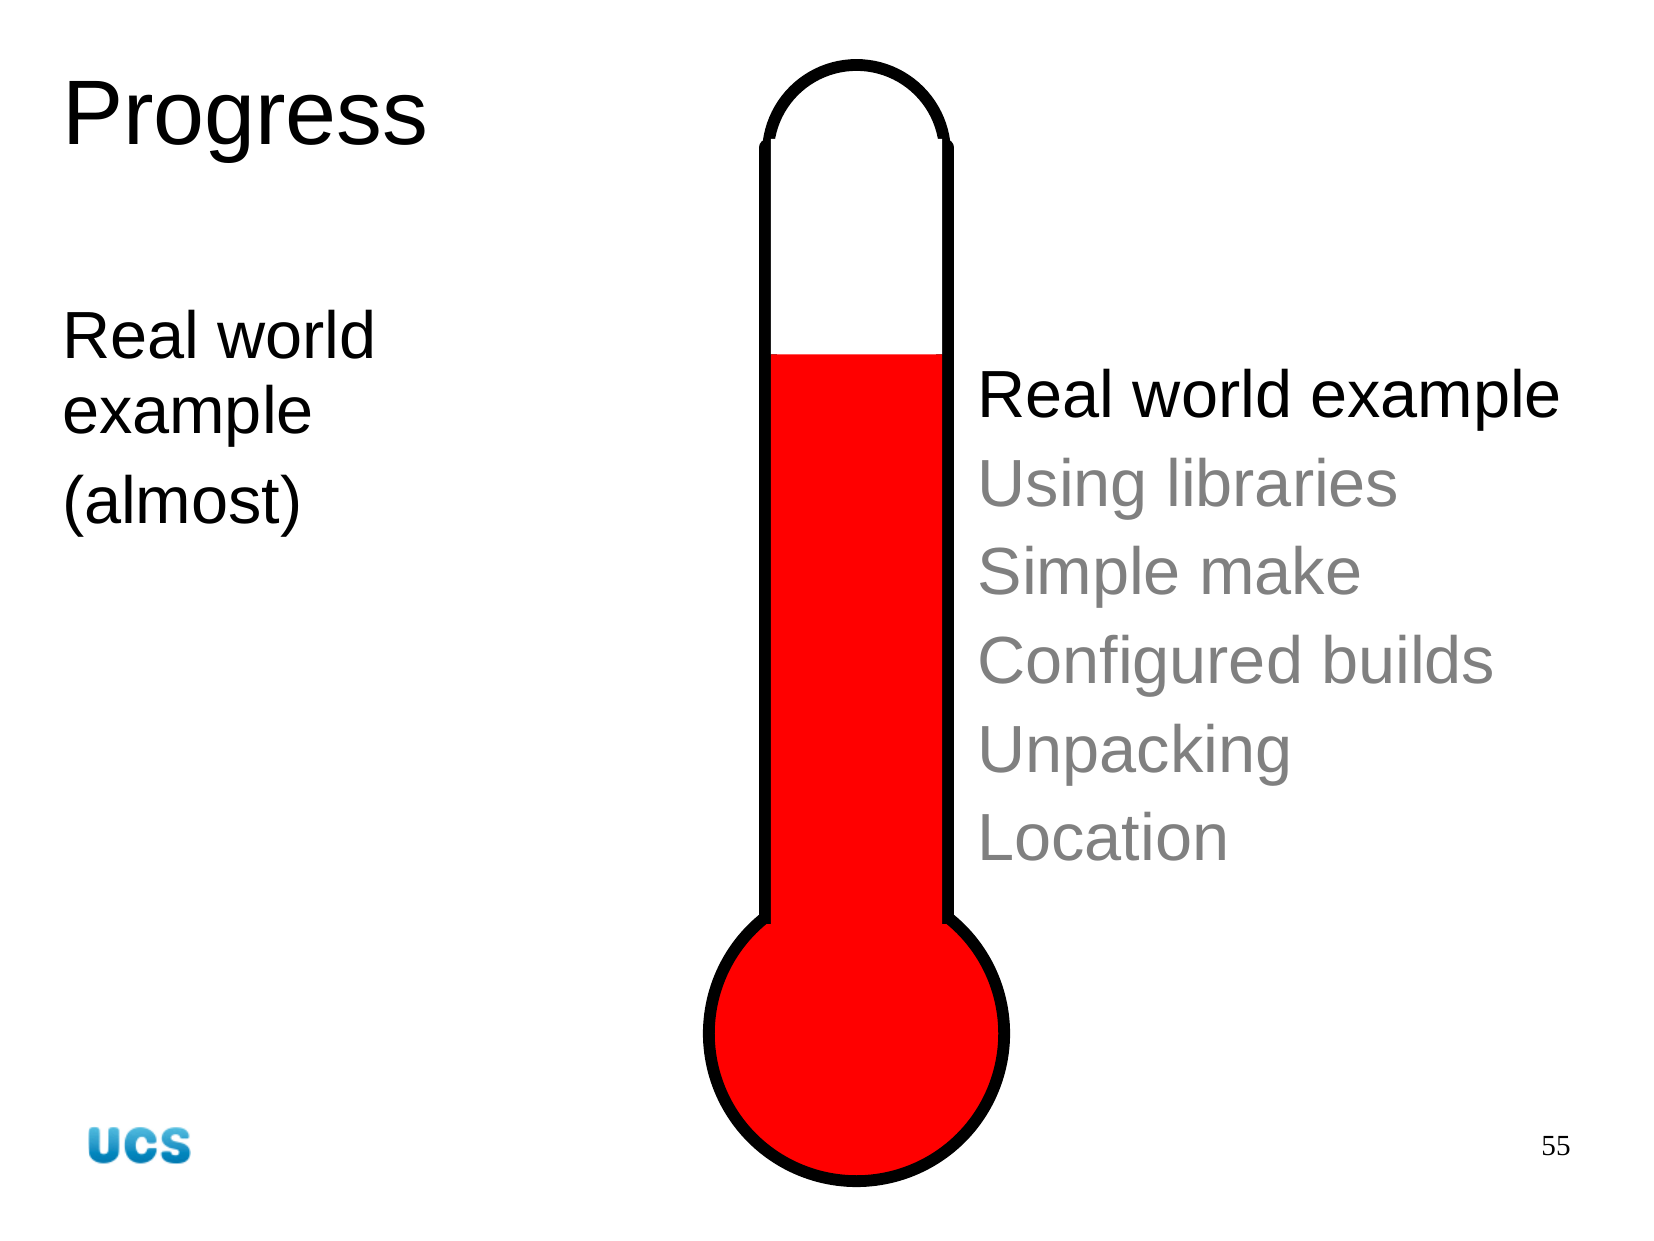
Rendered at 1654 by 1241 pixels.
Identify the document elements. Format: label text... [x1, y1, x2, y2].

text_box Real world example [59, 295, 381, 451]
text_box Configured builds [974, 620, 1502, 701]
text_box (almost) [59, 460, 307, 542]
text_box [708, 138, 1005, 1182]
picture [88, 1126, 191, 1165]
text_box Real world example [974, 354, 1568, 436]
text_box Unpacking [974, 708, 1297, 790]
text_box Simple make [974, 531, 1367, 613]
text_box Using libraries [974, 442, 1405, 524]
text_box Location [974, 797, 1234, 878]
text_box Progress [59, 59, 433, 168]
